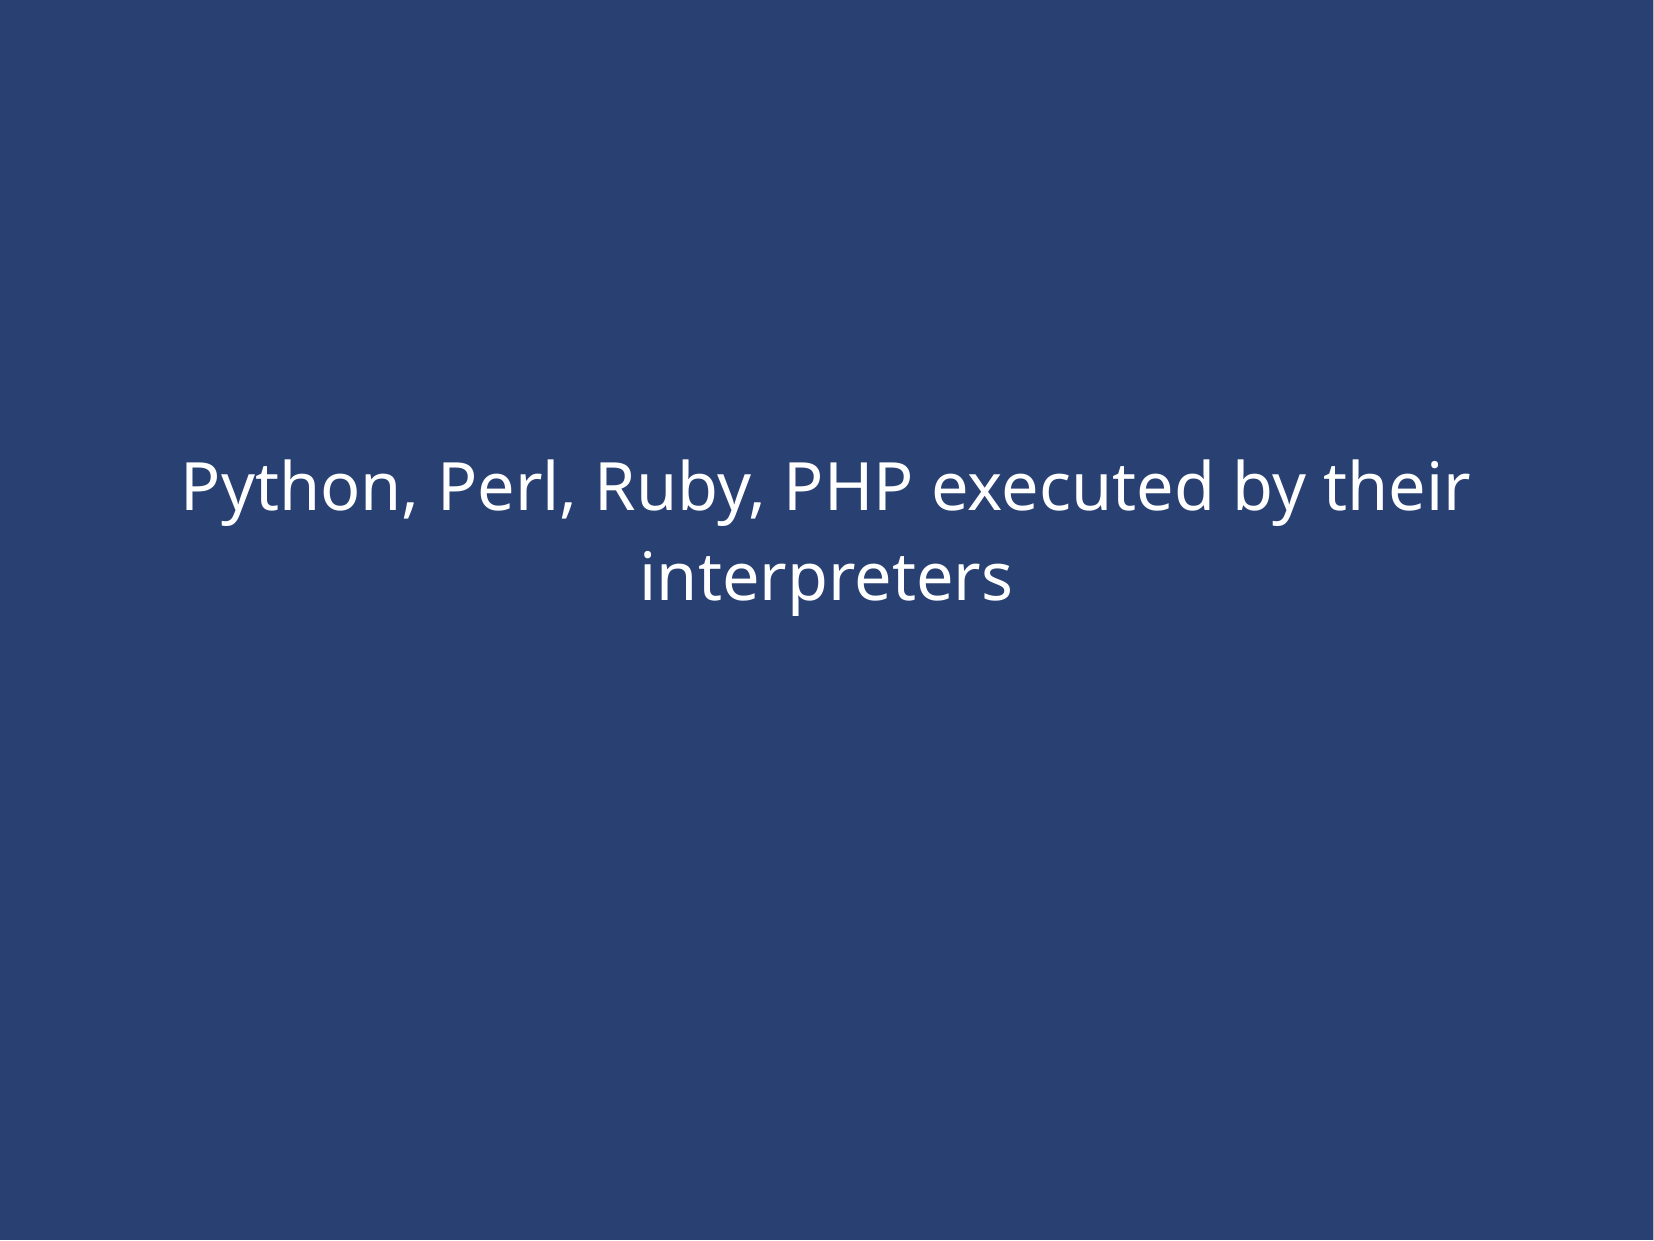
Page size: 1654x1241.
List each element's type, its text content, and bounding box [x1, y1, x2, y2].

subtitle Python, Perl, Ruby, PHP executed by their interpreters [82, 49, 1571, 1109]
